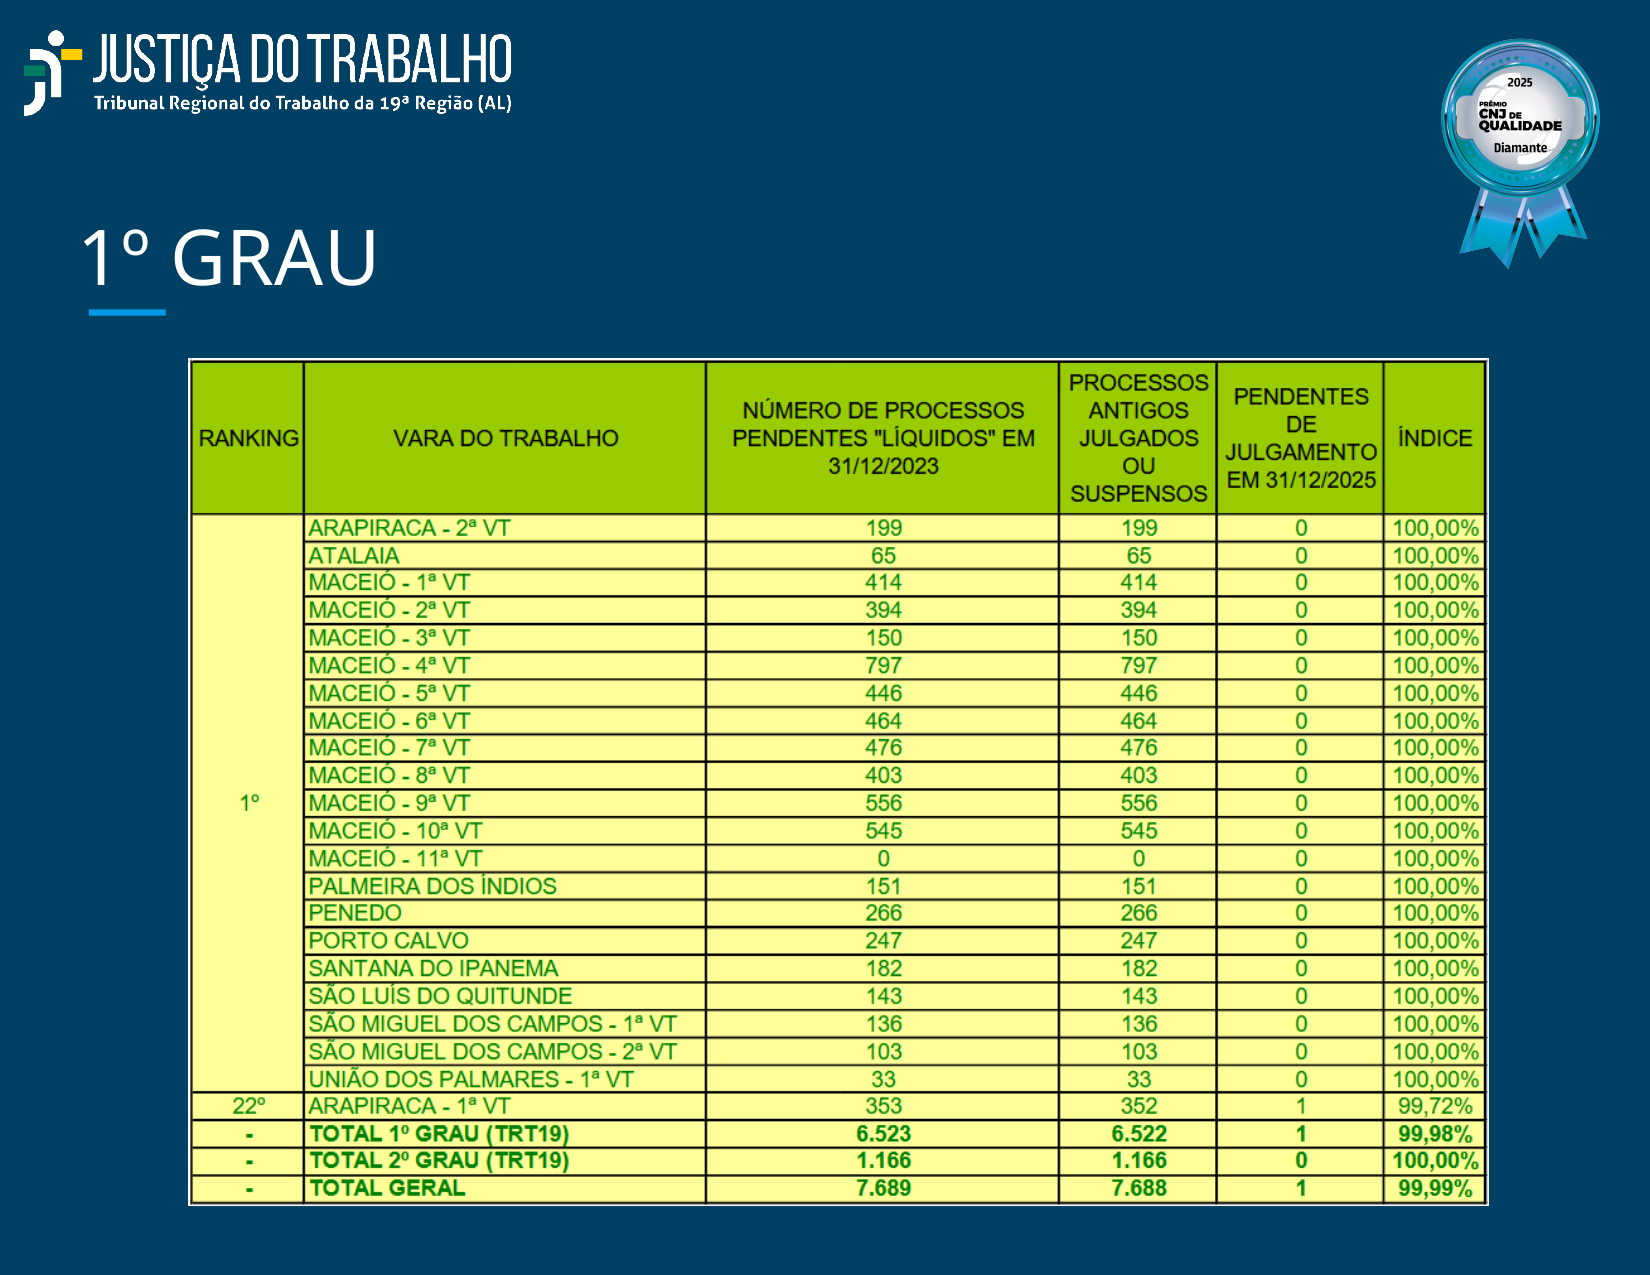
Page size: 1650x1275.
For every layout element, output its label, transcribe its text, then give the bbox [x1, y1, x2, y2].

picture [24, 30, 511, 116]
picture [1440, 37, 1601, 271]
picture [188, 358, 1489, 1206]
title 1º GRAU [59, 156, 786, 320]
